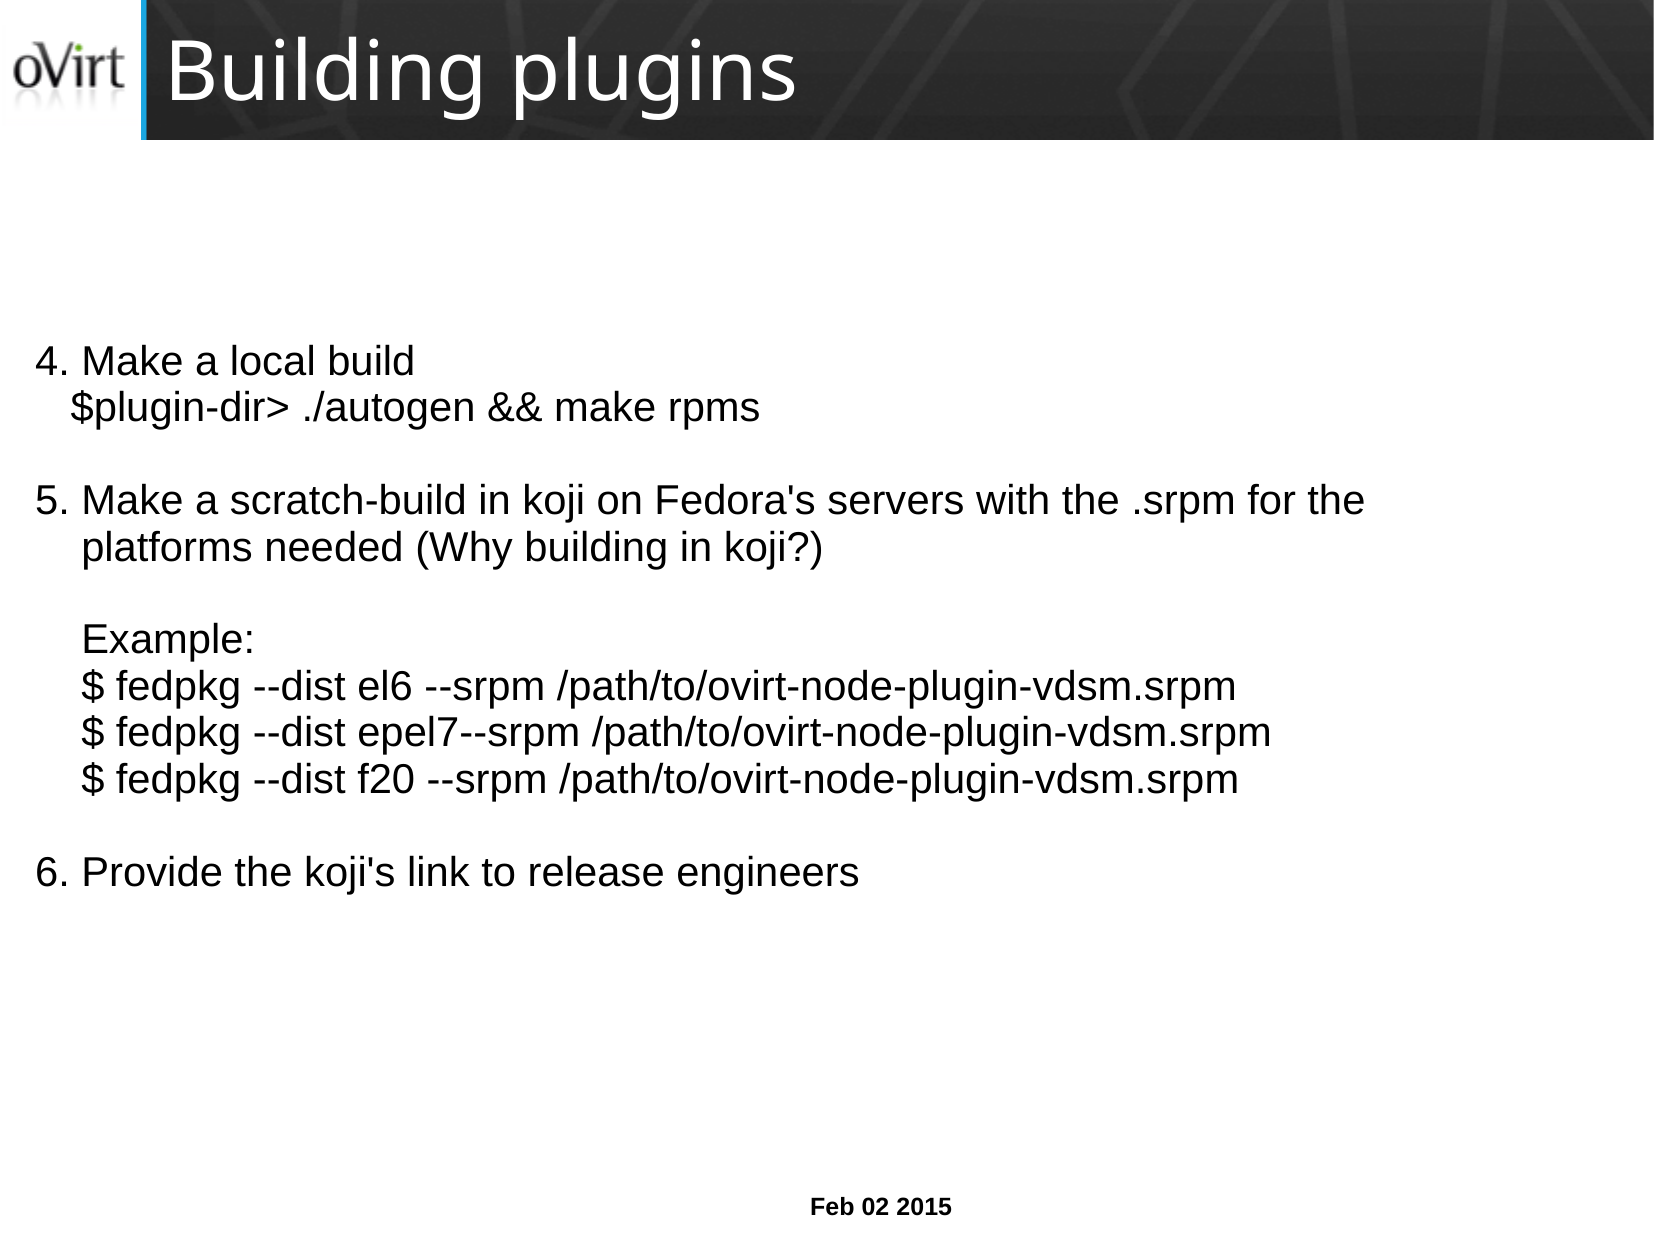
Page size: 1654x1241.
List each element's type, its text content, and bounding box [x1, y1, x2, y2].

picture [0, 0, 1654, 140]
title Building plugins [164, 18, 1653, 119]
text_box 4. Make a local build $plugin-dir> ./autogen && make rpms 5. Make a scratch-build in koji on Fedora's servers with the .srpm for the platforms needed (Why building in koji?) Example: $ fedpkg --dist el6 --srpm /path/to/ovirt-node-plugin-vdsm.srpm $ fedpkg --dist epel7--srpm /path/to/ovirt-node-plugin-vdsm.srpm $ fedpkg --dist f20 --srpm /path/to/ovirt-node-plugin-vdsm.srpm 6. Provide the koji's link to release engineers [0, 330, 1393, 996]
